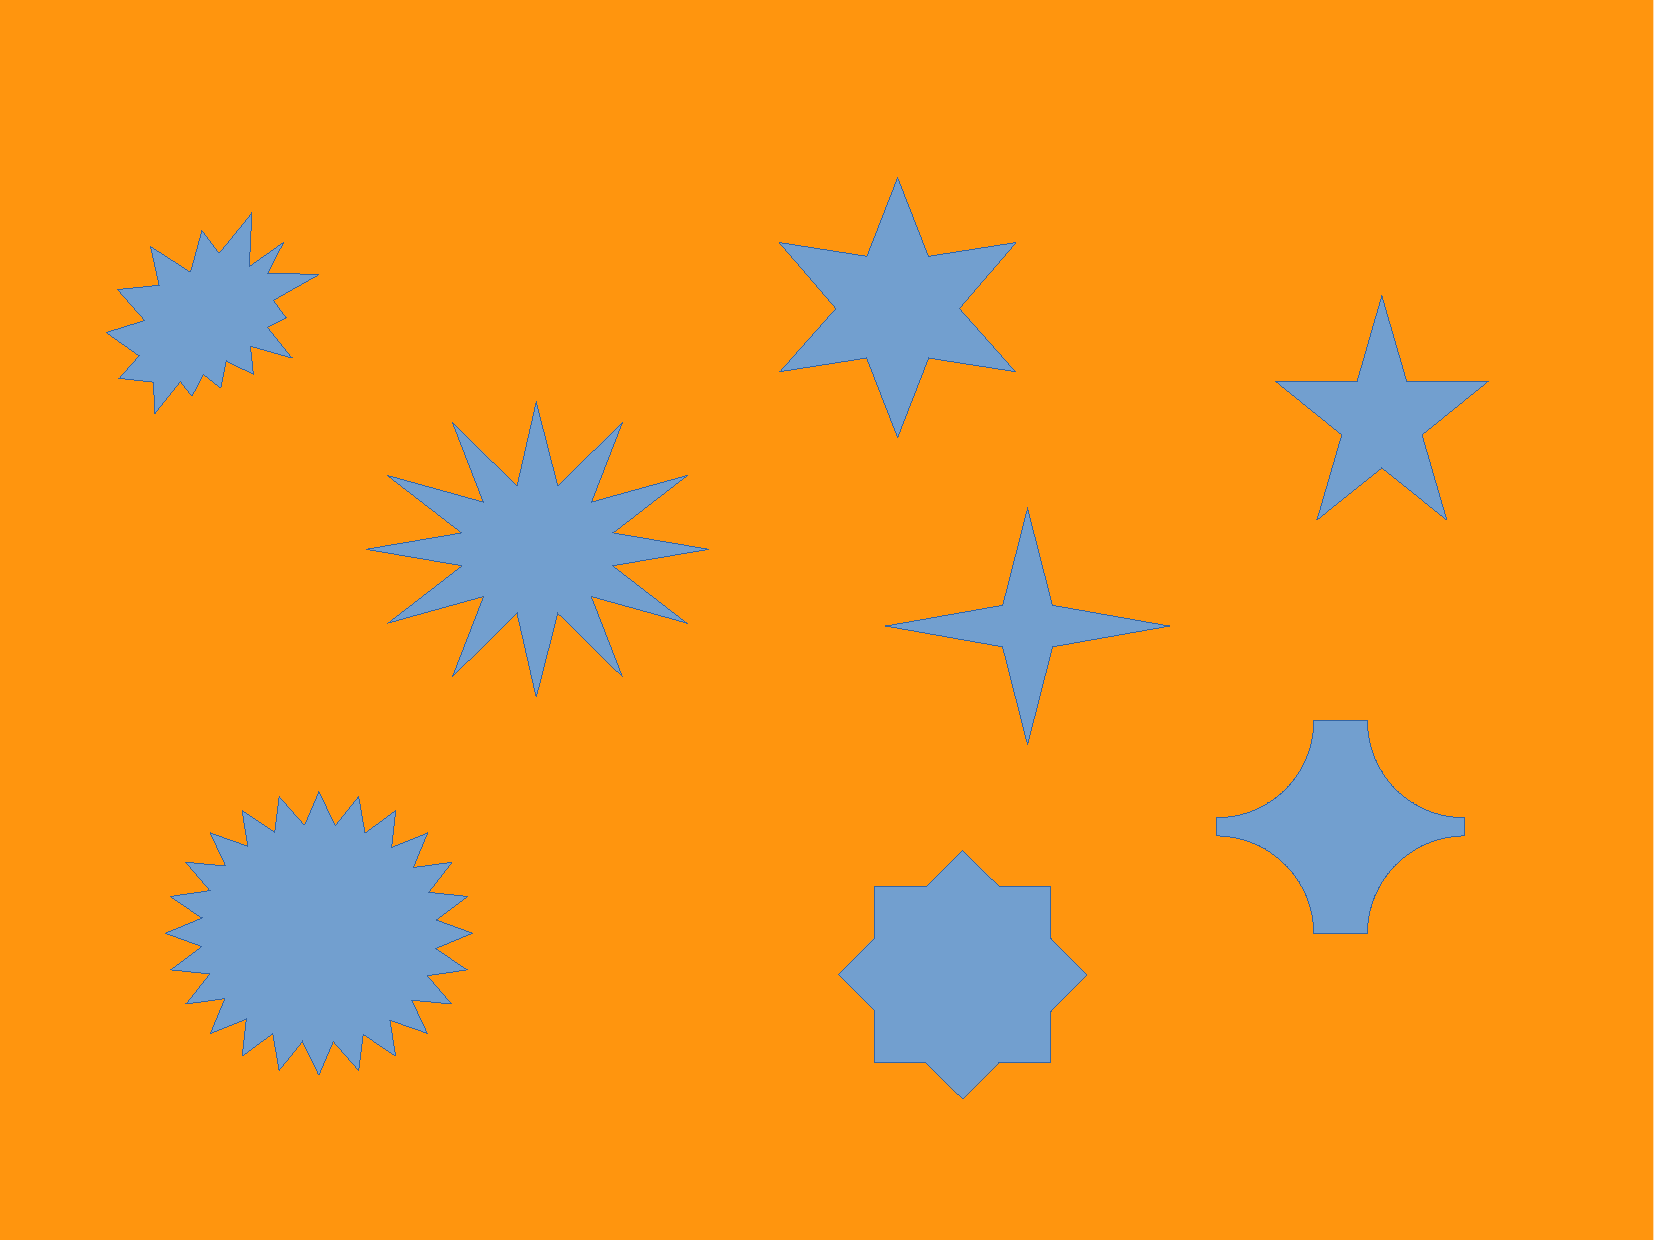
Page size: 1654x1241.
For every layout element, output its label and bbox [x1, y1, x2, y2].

text_box [838, 850, 1087, 1099]
text_box [106, 212, 319, 414]
text_box [1275, 295, 1489, 520]
text_box [366, 401, 709, 697]
text_box [885, 507, 1170, 745]
text_box [779, 177, 1016, 438]
text_box [1216, 720, 1465, 934]
text_box [165, 791, 473, 1075]
